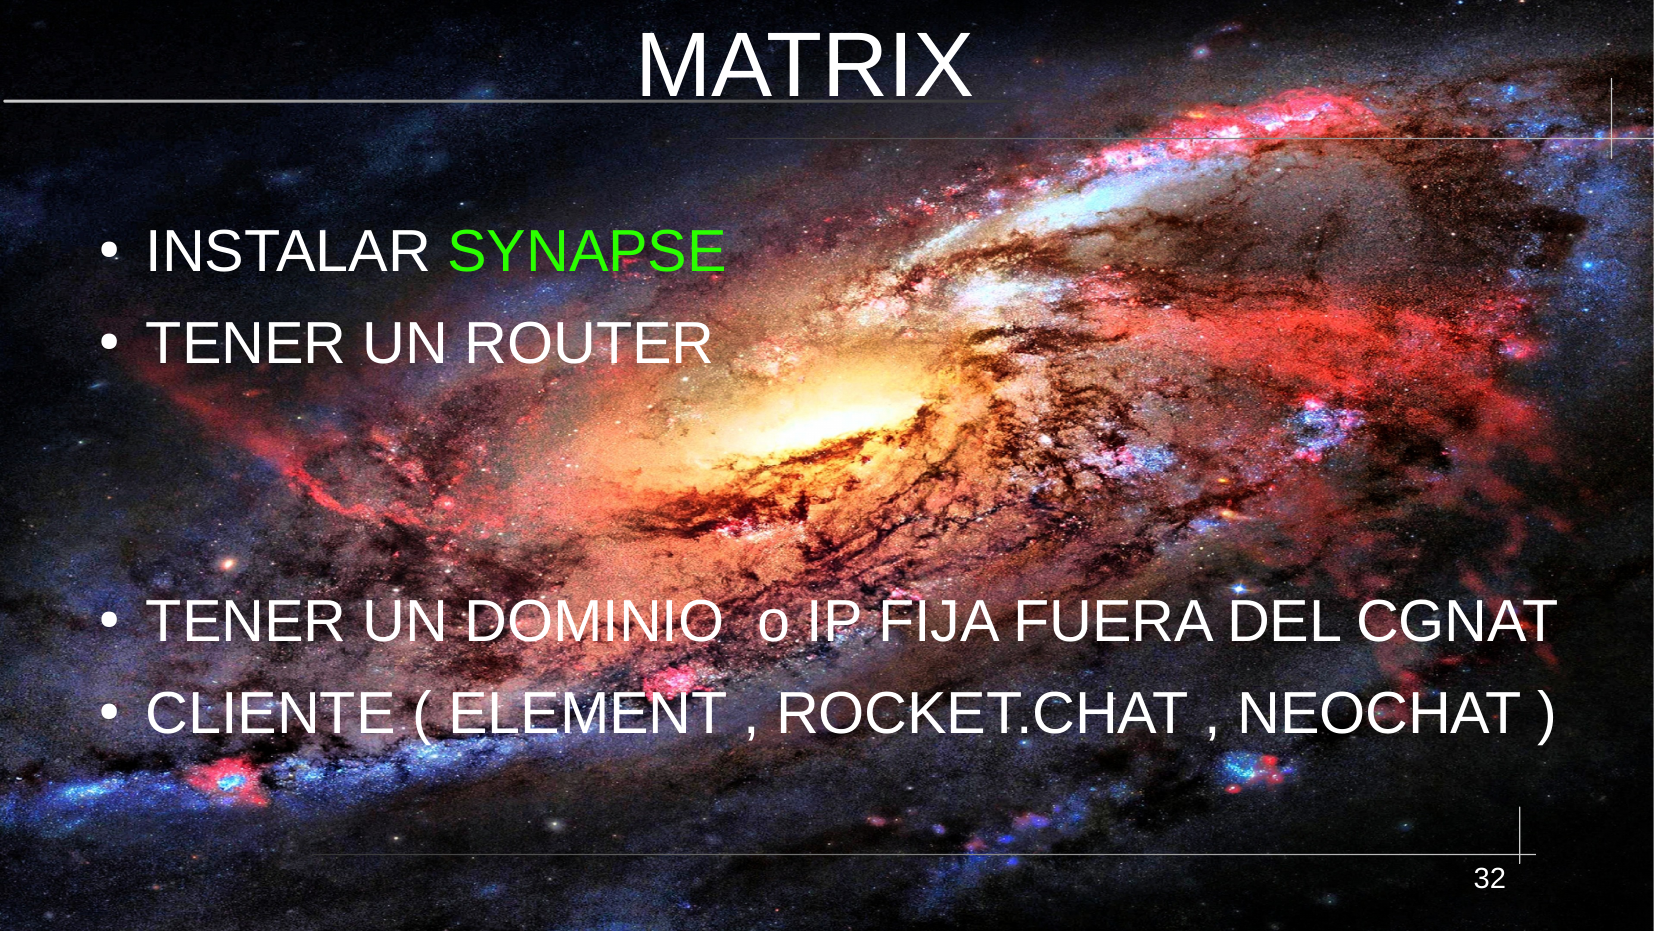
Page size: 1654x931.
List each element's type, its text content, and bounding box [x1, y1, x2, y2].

list INSTALAR SYNAPSE TENER UN ROUTER TENER UN DOMINIO o IP FIJA FUERA DEL CGNAT CLIENTE ( ELEMENT , ROCKET.CHAT , NEOCHAT ) [82, 217, 1571, 758]
picture [0, 0, 1654, 931]
title MATRIX [23, 11, 1589, 119]
